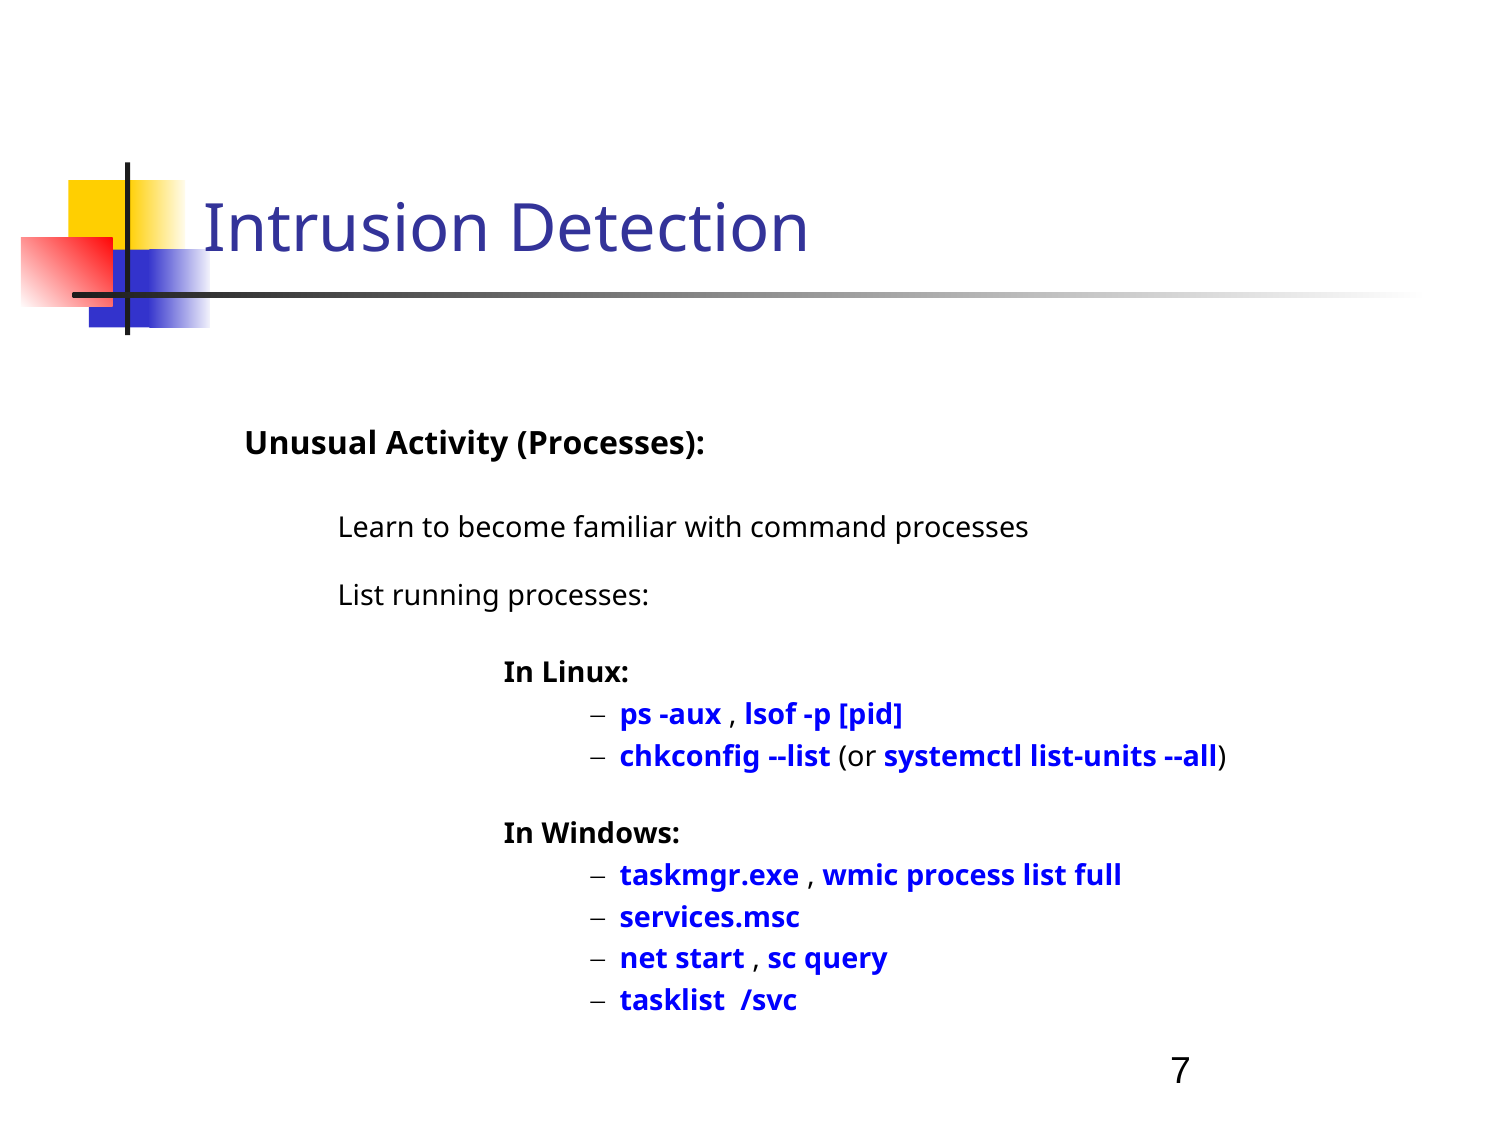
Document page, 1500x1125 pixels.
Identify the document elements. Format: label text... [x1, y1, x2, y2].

list Unusual Activity (Processes): Learn to become familiar with command processes List running processes: In Linux: ps -aux , lsof -p [pid] chkconfig --list (or systemctl list-units --all) In Windows: taskmgr.exe , wmic process list full services.msc net start , sc query tasklist /svc [229, 365, 1434, 1034]
title Intrusion Detection [188, 35, 1468, 276]
